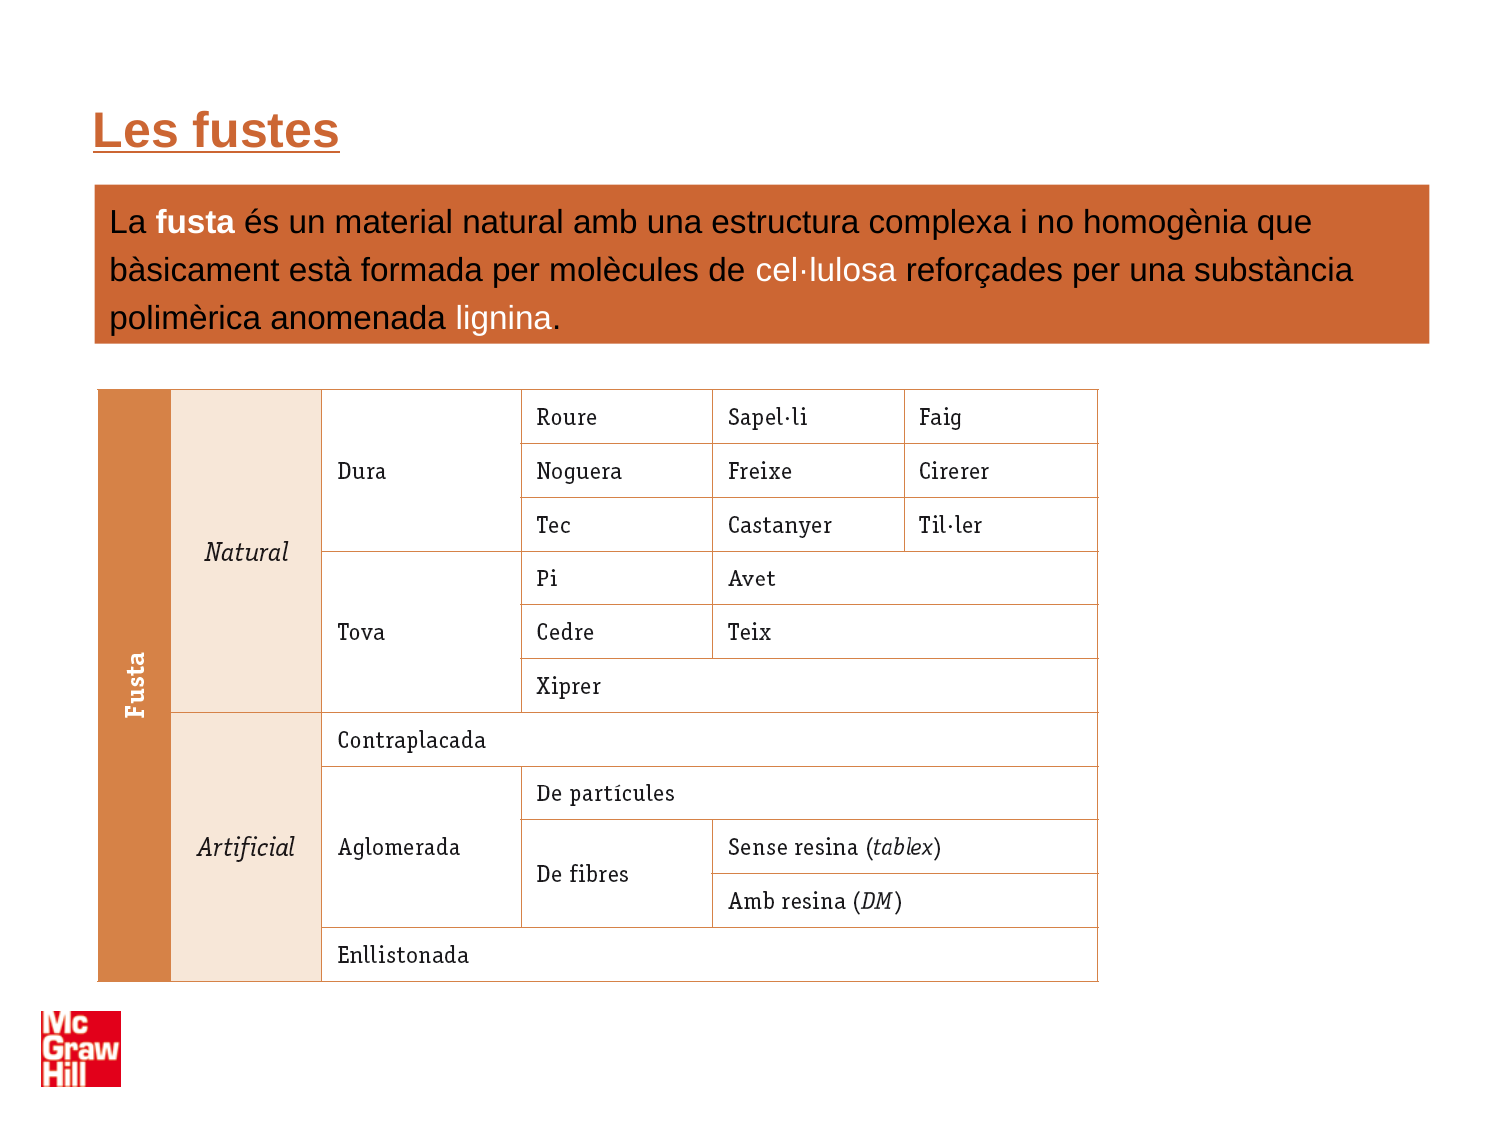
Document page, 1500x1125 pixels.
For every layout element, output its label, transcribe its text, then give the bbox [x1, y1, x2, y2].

picture [83, 373, 1117, 994]
text_box Les fustes [78, 90, 1483, 166]
chart [41, 1011, 121, 1087]
text_box La fusta és un material natural amb una estructura complexa i no homogènia que bàsicament està formada per molècules de cel·lulosa reforçades per una substància polimèrica anomenada lignina. [94, 184, 1430, 344]
